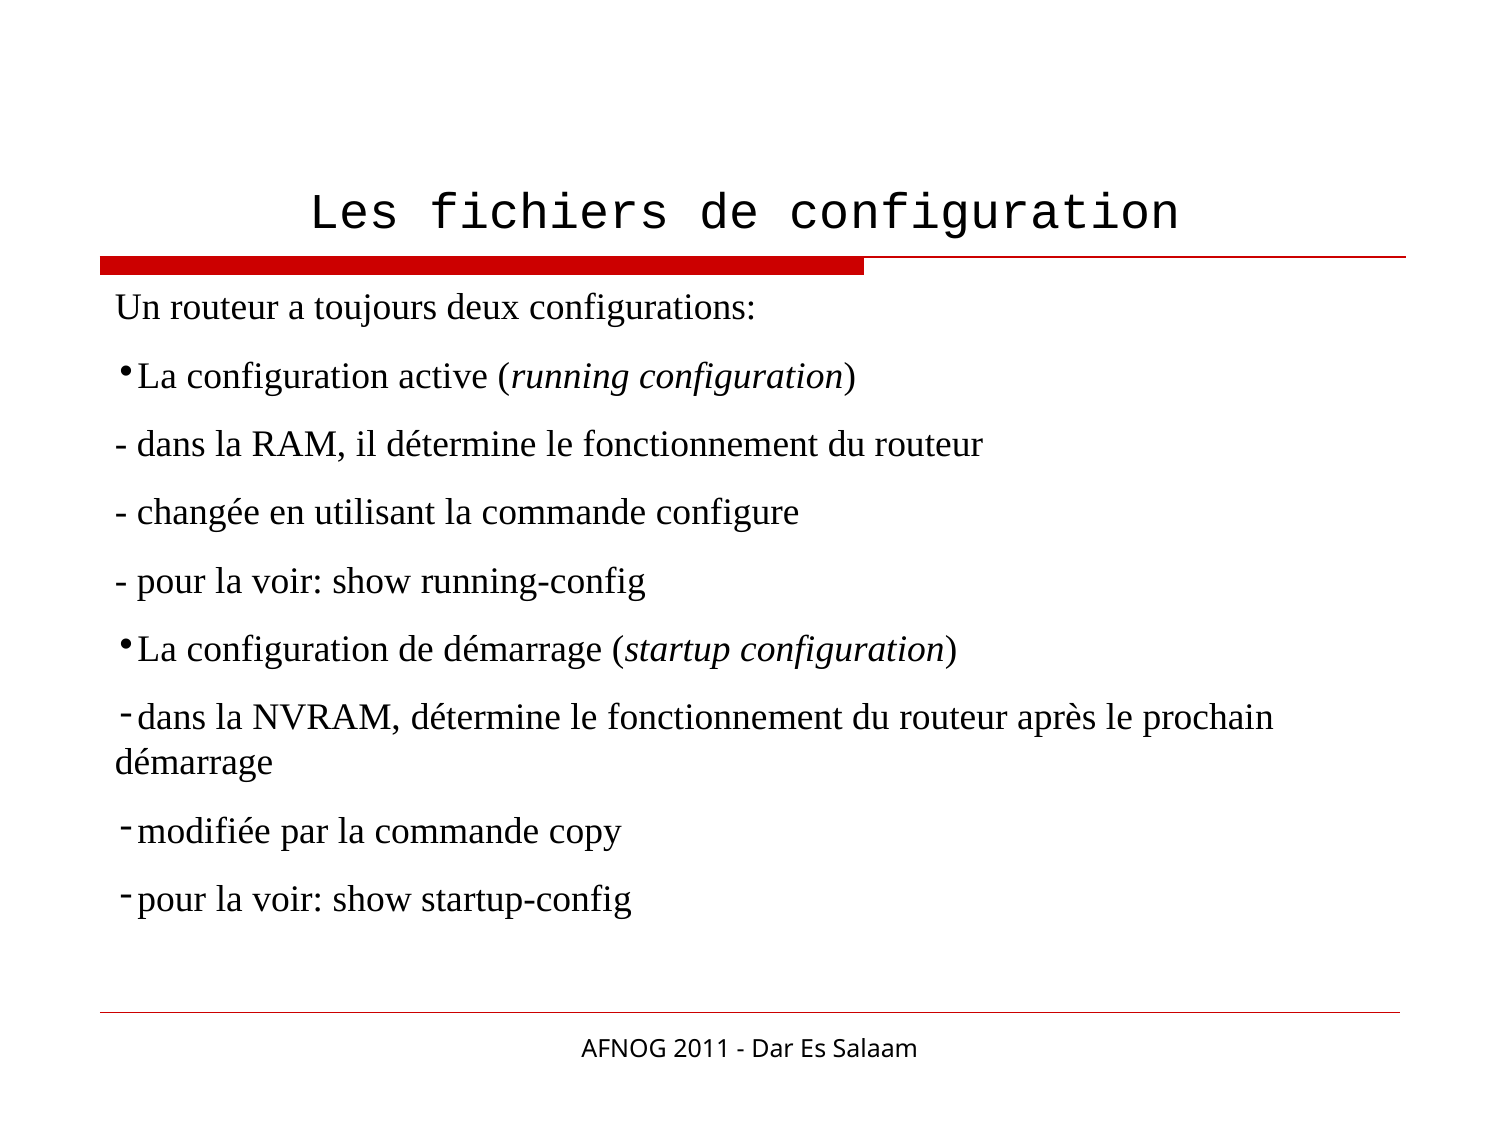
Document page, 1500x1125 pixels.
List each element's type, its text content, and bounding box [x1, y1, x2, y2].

text_box Un routeur a toujours deux configurations: La configuration active (running configuration) - dans la RAM, il détermine le fonctionnement du routeur - changée en utilisant la commande configure - pour la voir: show running-config La configuration de démarrage (startup configuration) dans la NVRAM, détermine le fonctionnement du routeur après le prochain démarrage modifiée par la commande copy pour la voir: show startup-config [100, 274, 1363, 927]
title Les fichiers de configuration [88, 170, 1401, 246]
text_box AFNOG 2011 - Dar Es Salaam [512, 1024, 988, 1103]
